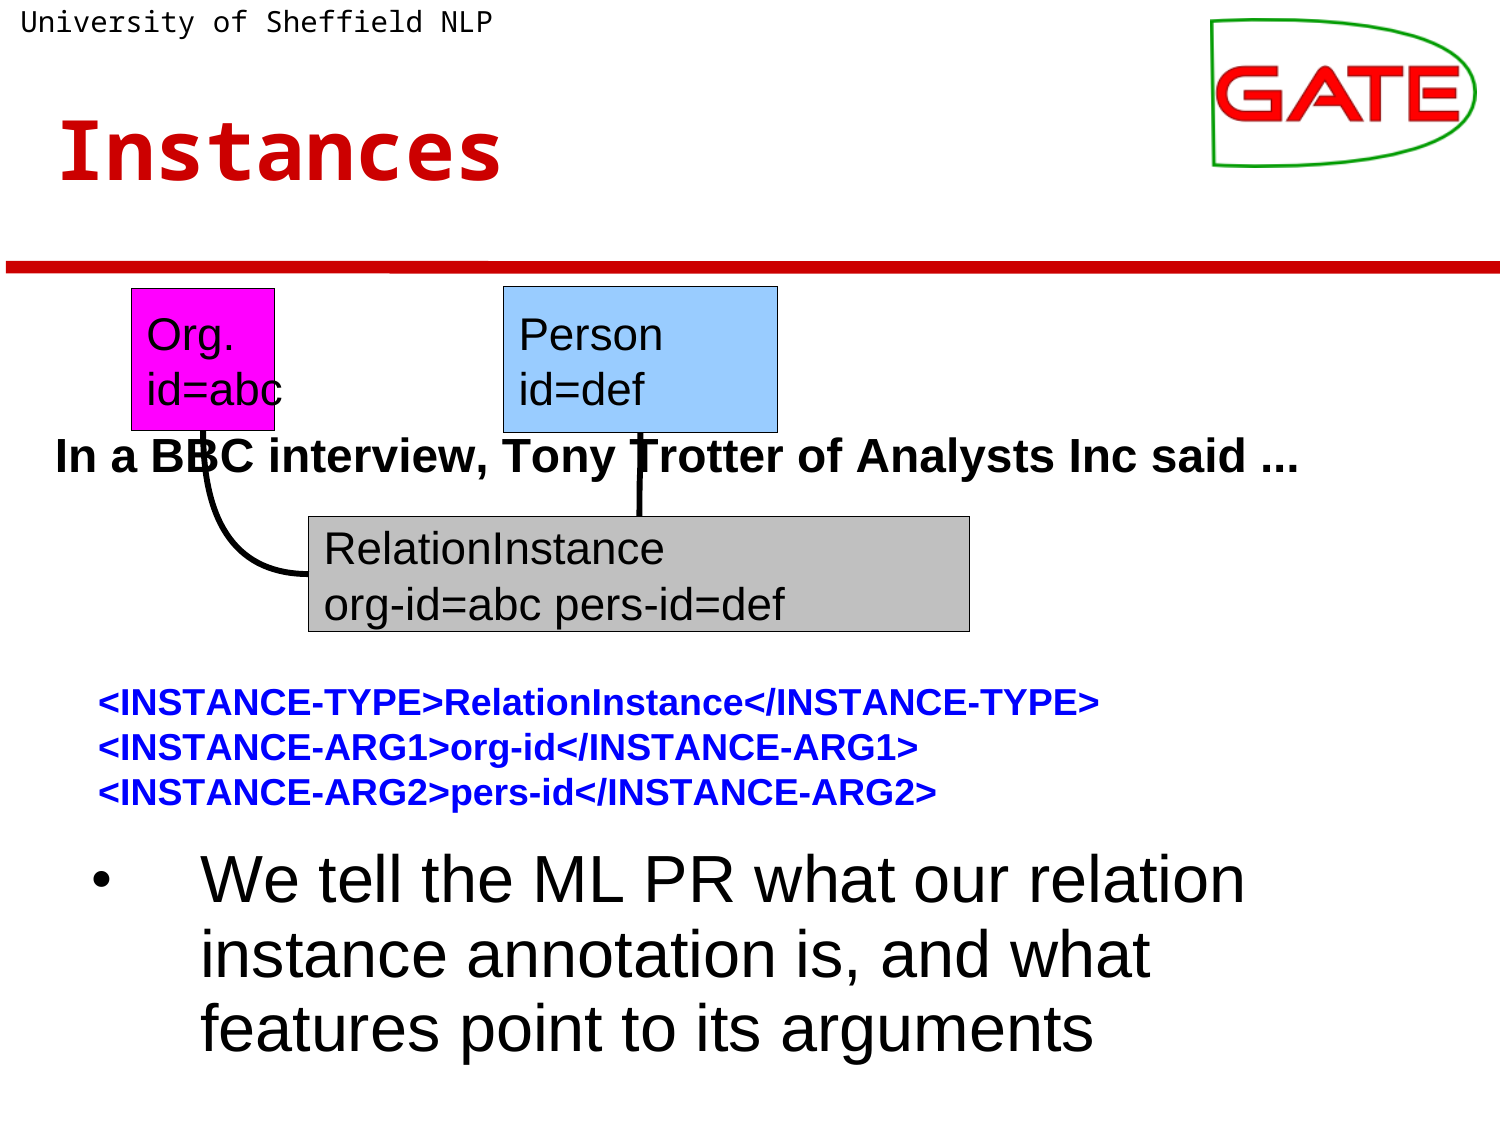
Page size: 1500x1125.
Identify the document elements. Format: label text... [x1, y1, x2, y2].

text_box In a BBC interview, Tony Trotter of Analysts Inc said ... [40, 417, 1477, 490]
text_box RelationInstance org-id=abc pers-id=def [308, 516, 970, 632]
text_box Person id=def [503, 286, 778, 417]
picture [1210, 18, 1477, 168]
text_box <INSTANCE-TYPE>RelationInstance</INSTANCE-TYPE> <INSTANCE-ARG1>org-id</INSTANCE-ARG1> <INSTANCE-ARG2>pers-id</INSTANCE-ARG2> [83, 670, 1323, 821]
title Instances [41, 37, 1391, 254]
text_box Org. id=abc [131, 288, 275, 417]
list We tell the ML PR what our relation instance annotation is, and what features point to its arguments [75, 834, 1425, 1086]
